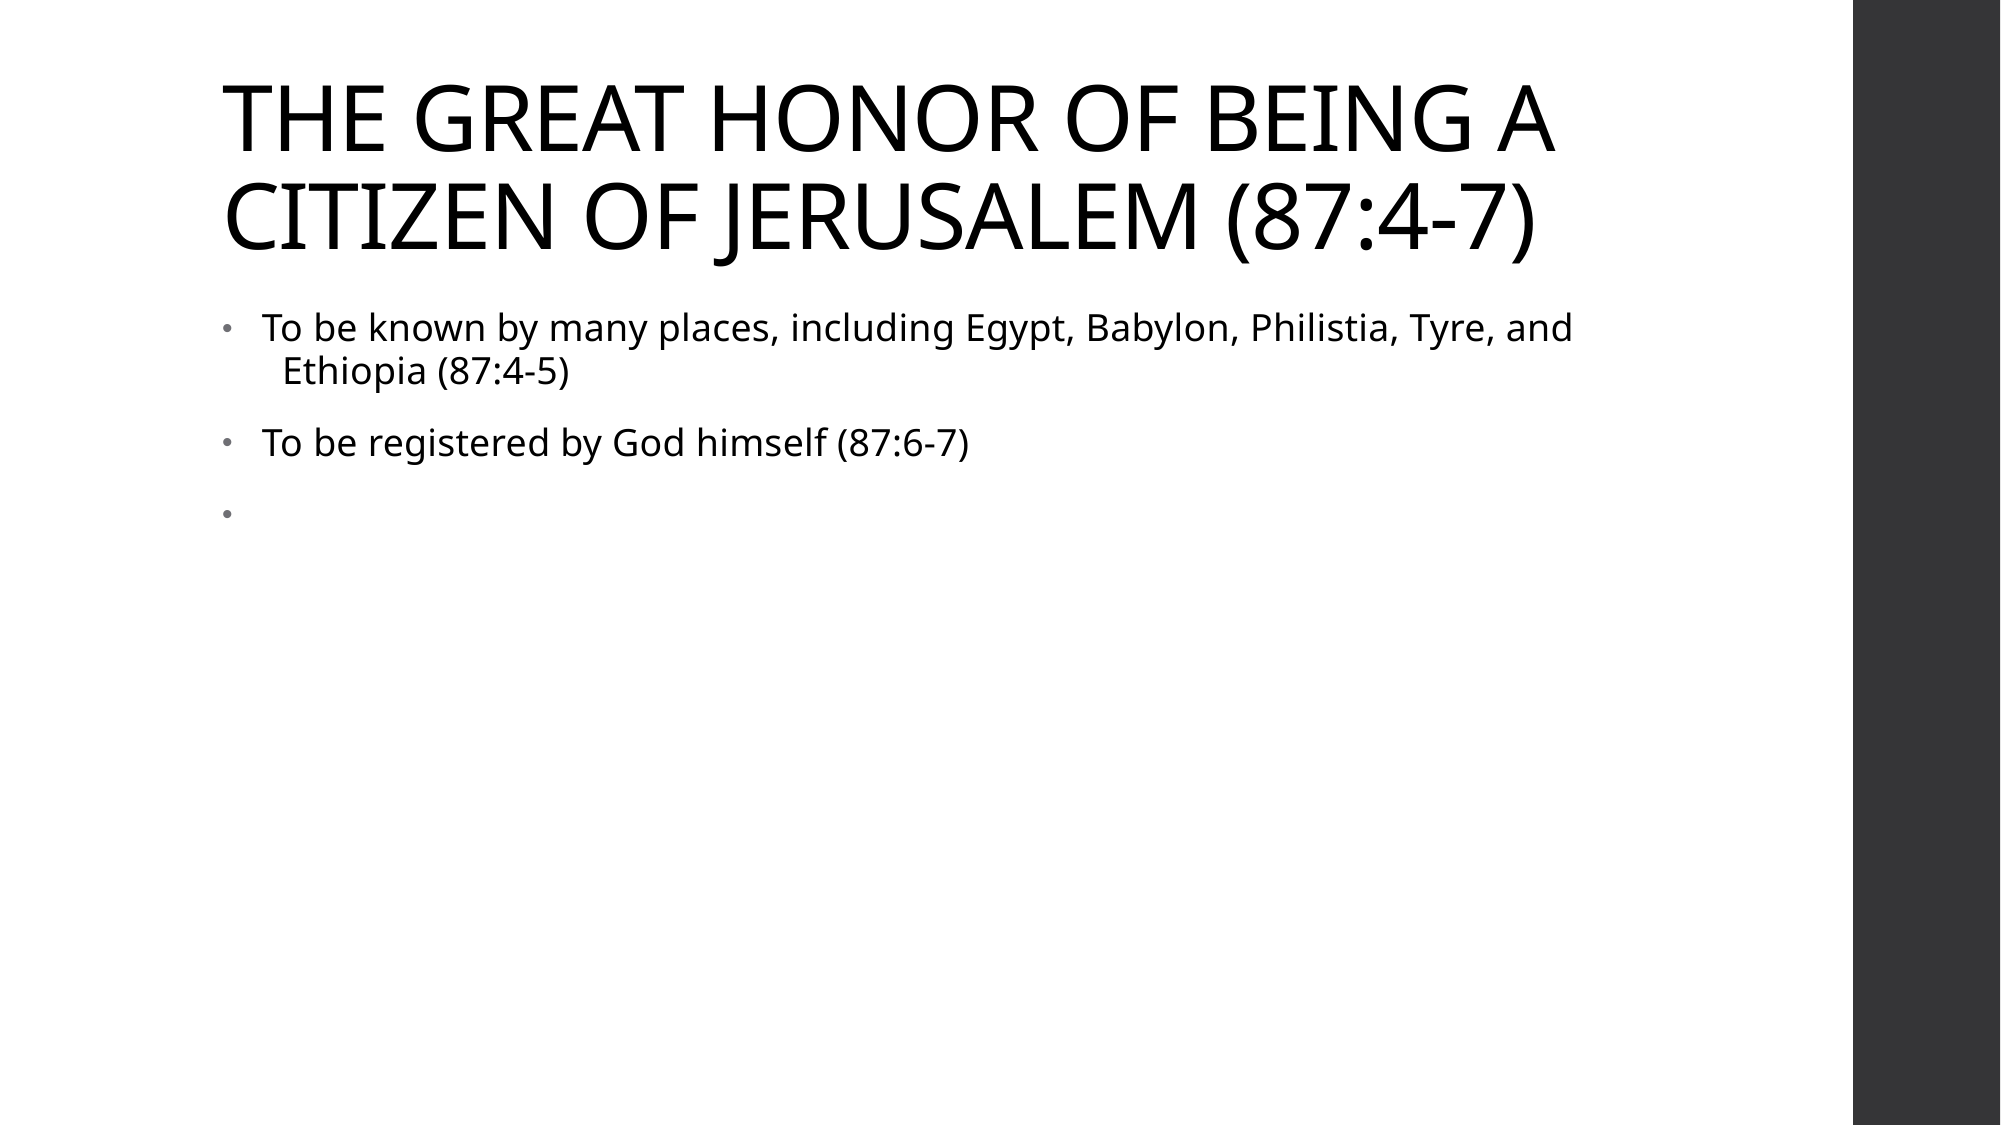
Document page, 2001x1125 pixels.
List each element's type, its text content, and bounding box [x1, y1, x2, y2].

title THE GREAT HONOR OF BEING A CITIZEN OF JERUSALEM (87:4-7) [206, 60, 1797, 278]
list To be known by many places, including Egypt, Babylon, Philistia, Tyre, and Ethiopia (87:4-5) To be registered by God himself (87:6-7) [206, 299, 1617, 1014]
